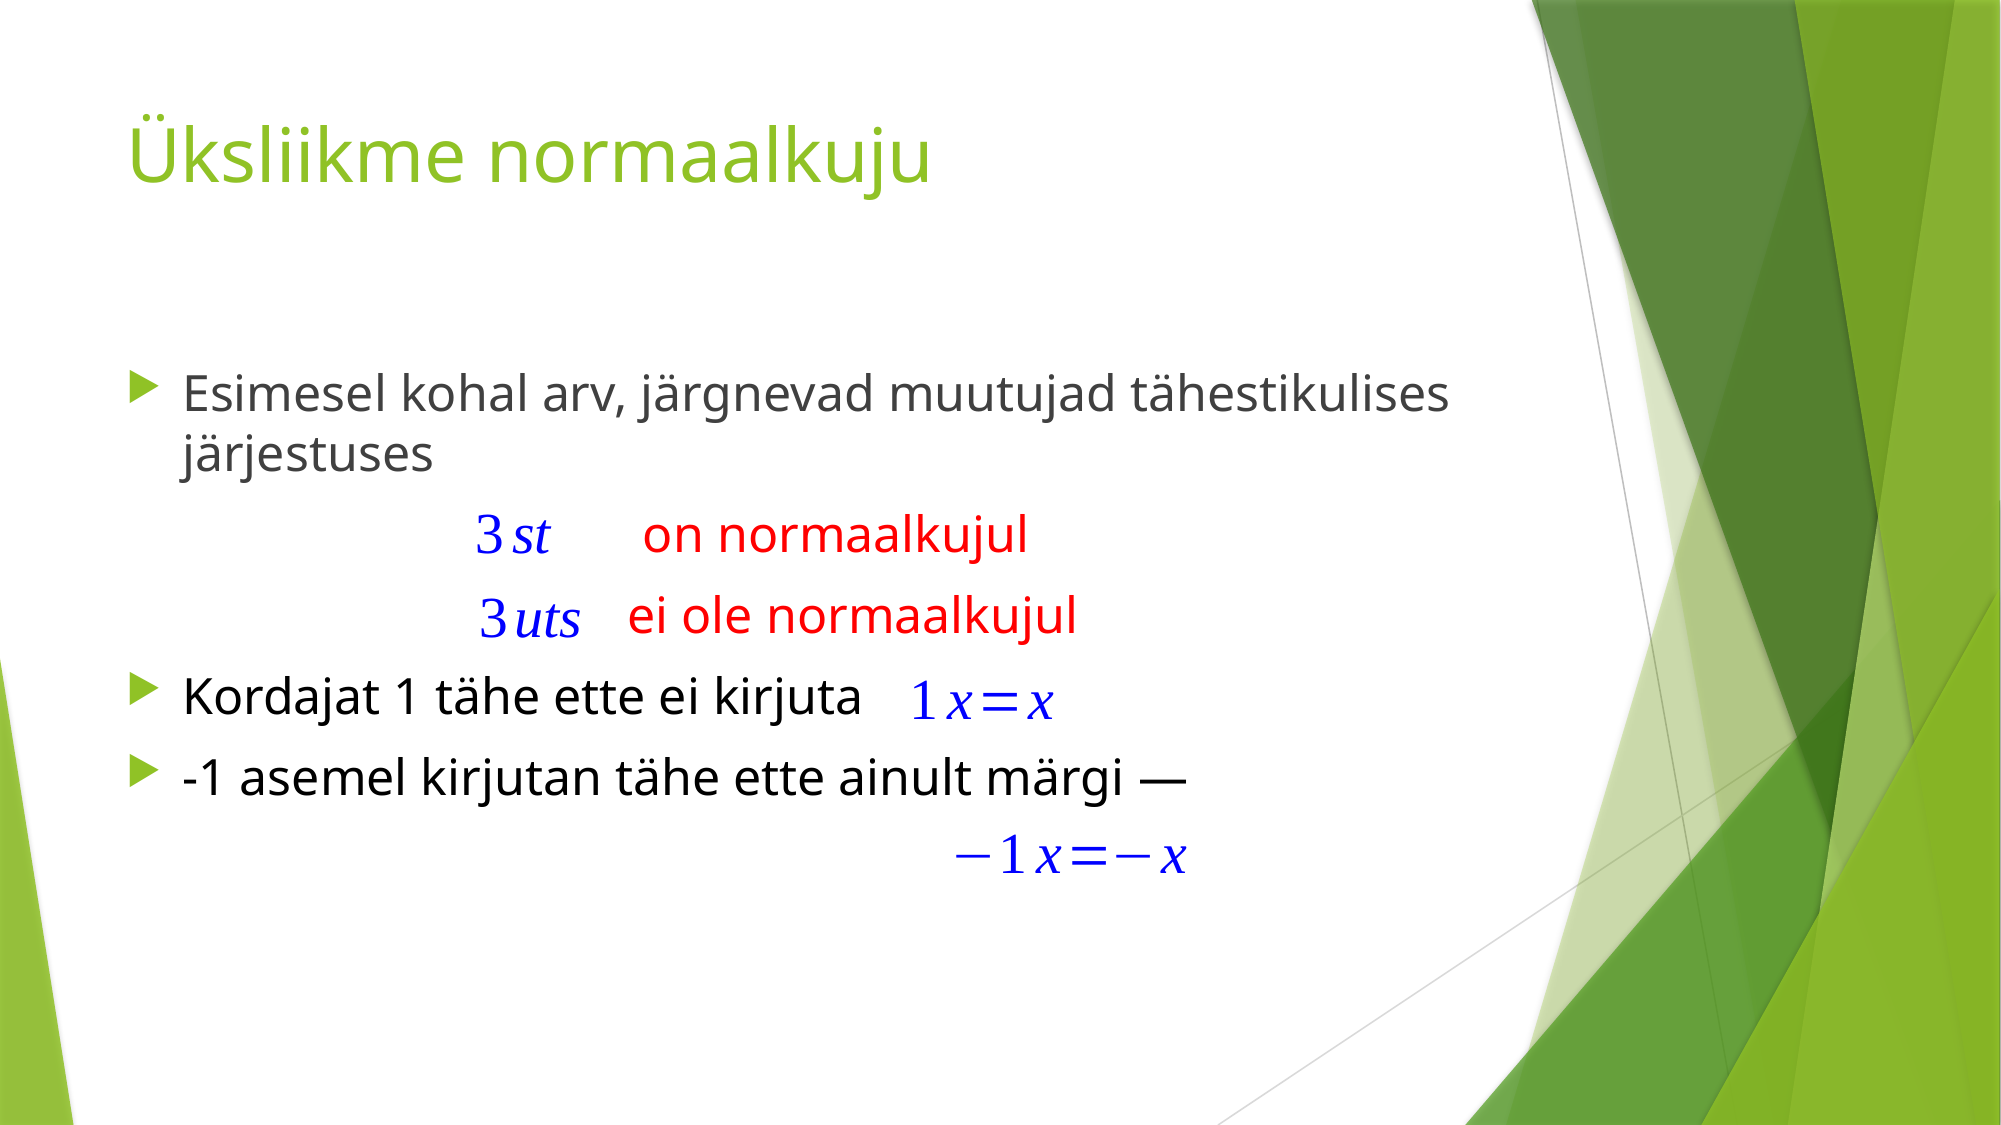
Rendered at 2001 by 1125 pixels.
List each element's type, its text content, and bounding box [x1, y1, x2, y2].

chart [468, 501, 562, 567]
chart [944, 821, 1196, 886]
chart [472, 585, 589, 650]
chart [903, 668, 1063, 733]
list Esimesel kohal arv, järgnevad muutujad tähestikulises järjestuses on normaalkujul ei ole normaalkujul Kordajat 1 tähe ette ei kirjuta -1 asemel kirjutan tähe ette ainult märgi — [111, 354, 1522, 992]
title Üksliikme normaalkuju [111, 99, 1522, 317]
